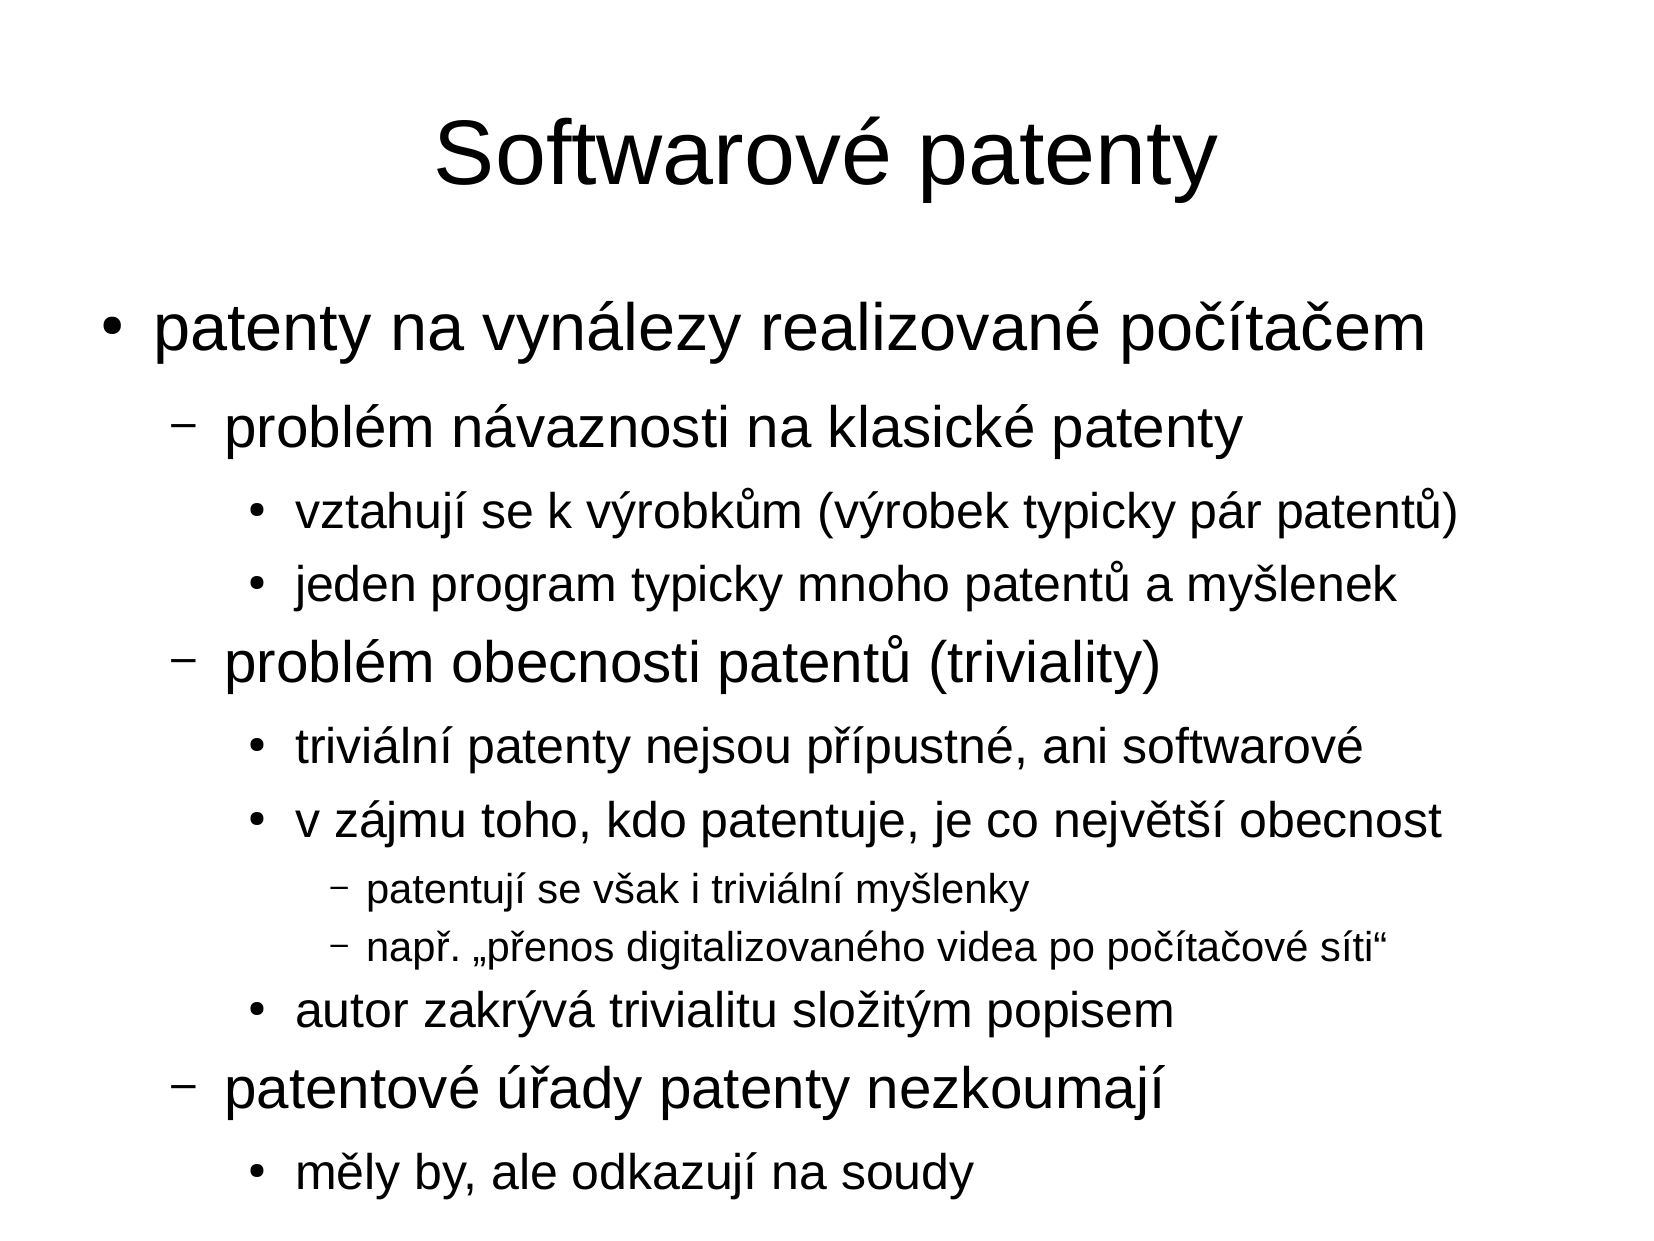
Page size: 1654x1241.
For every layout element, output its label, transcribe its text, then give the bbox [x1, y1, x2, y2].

title Softwarové patenty [82, 49, 1571, 257]
list patenty na vynálezy realizované počítačem problém návaznosti na klasické patenty vztahují se k výrobkům (výrobek typicky pár patentů) jeden program typicky mnoho patentů a myšlenek problém obecnosti patentů (triviality) triviální patenty nejsou přípustné, ani softwarové v zájmu toho, kdo patentuje, je co největší obecnost patentují se však i triviální myšlenky např. „přenos digitalizovaného videa po počítačové síti“ autor zakrývá trivialitu složitým popisem patentové úřady patenty nezkoumají měly by, ale odkazují na soudy [82, 290, 1538, 1217]
